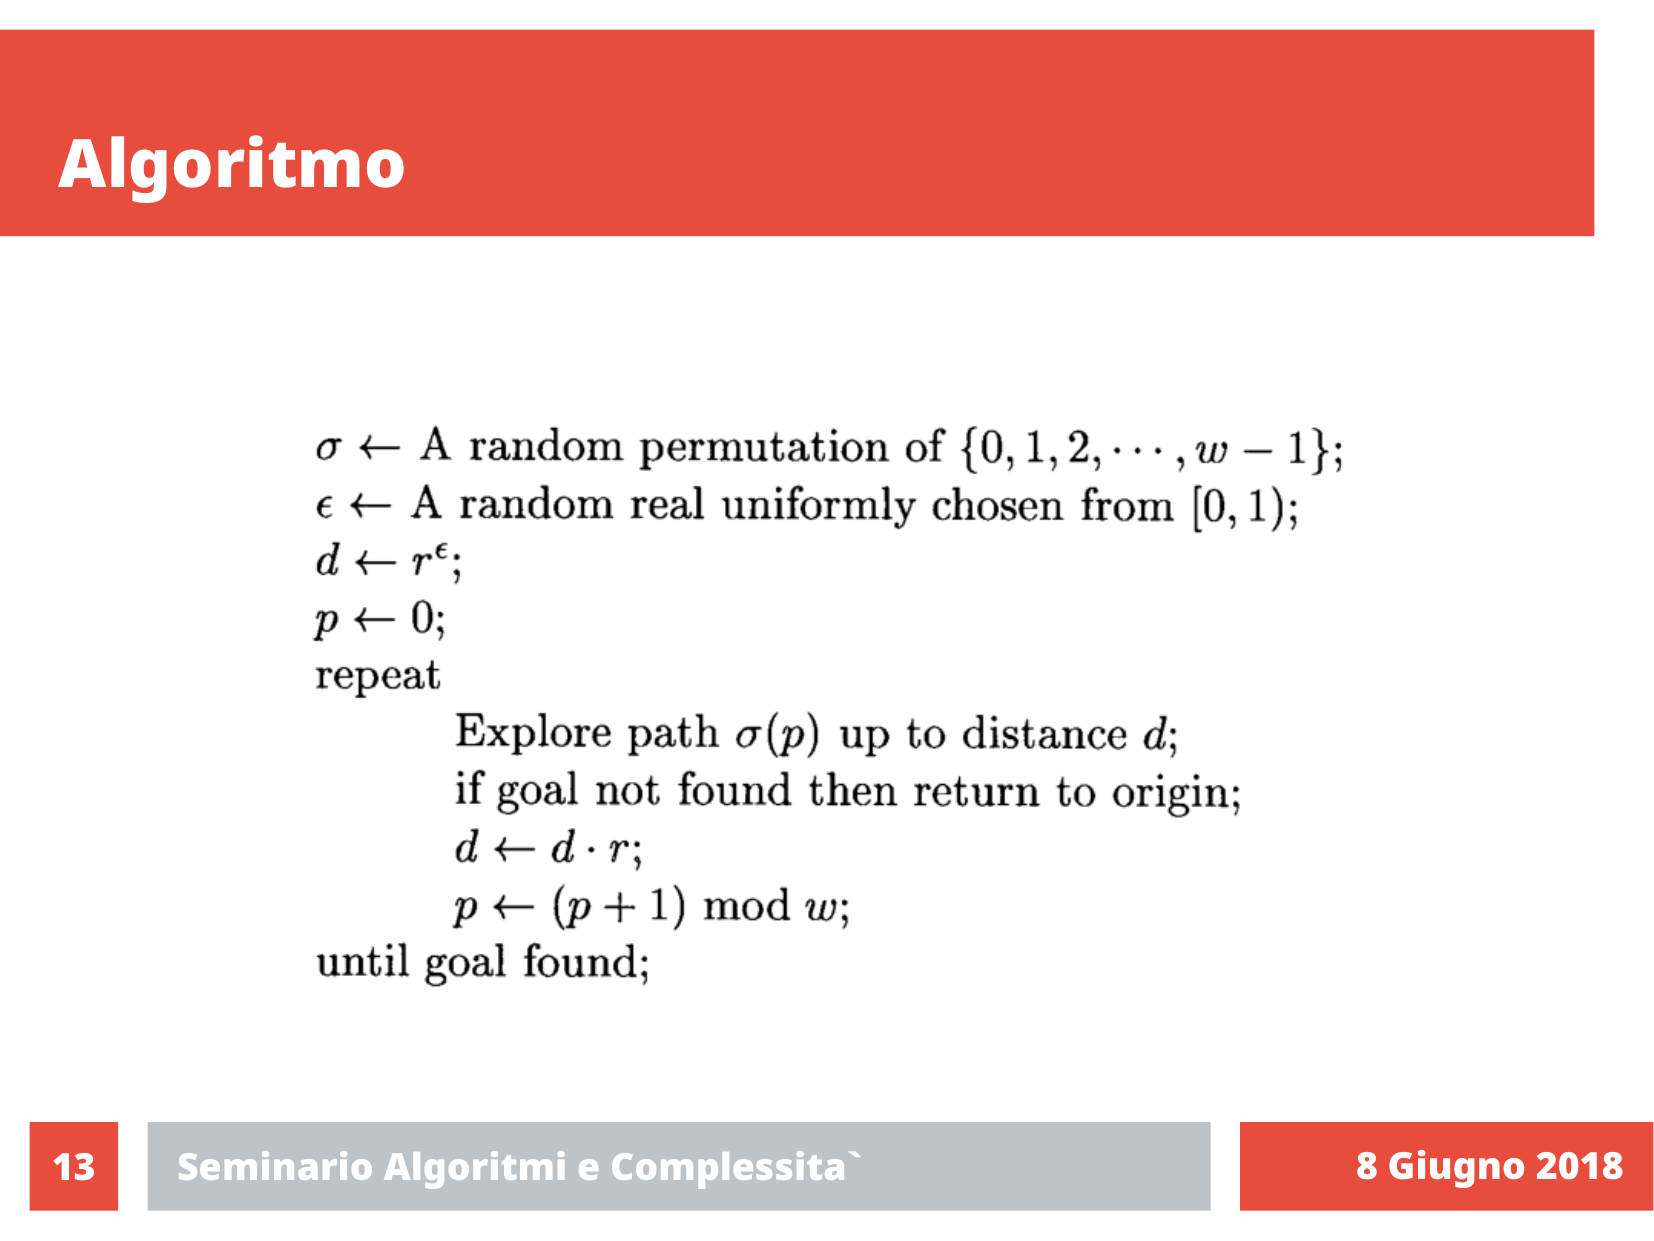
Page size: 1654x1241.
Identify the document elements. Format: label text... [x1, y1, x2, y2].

title Algoritmo [59, 59, 1595, 207]
picture [210, 362, 1404, 1006]
